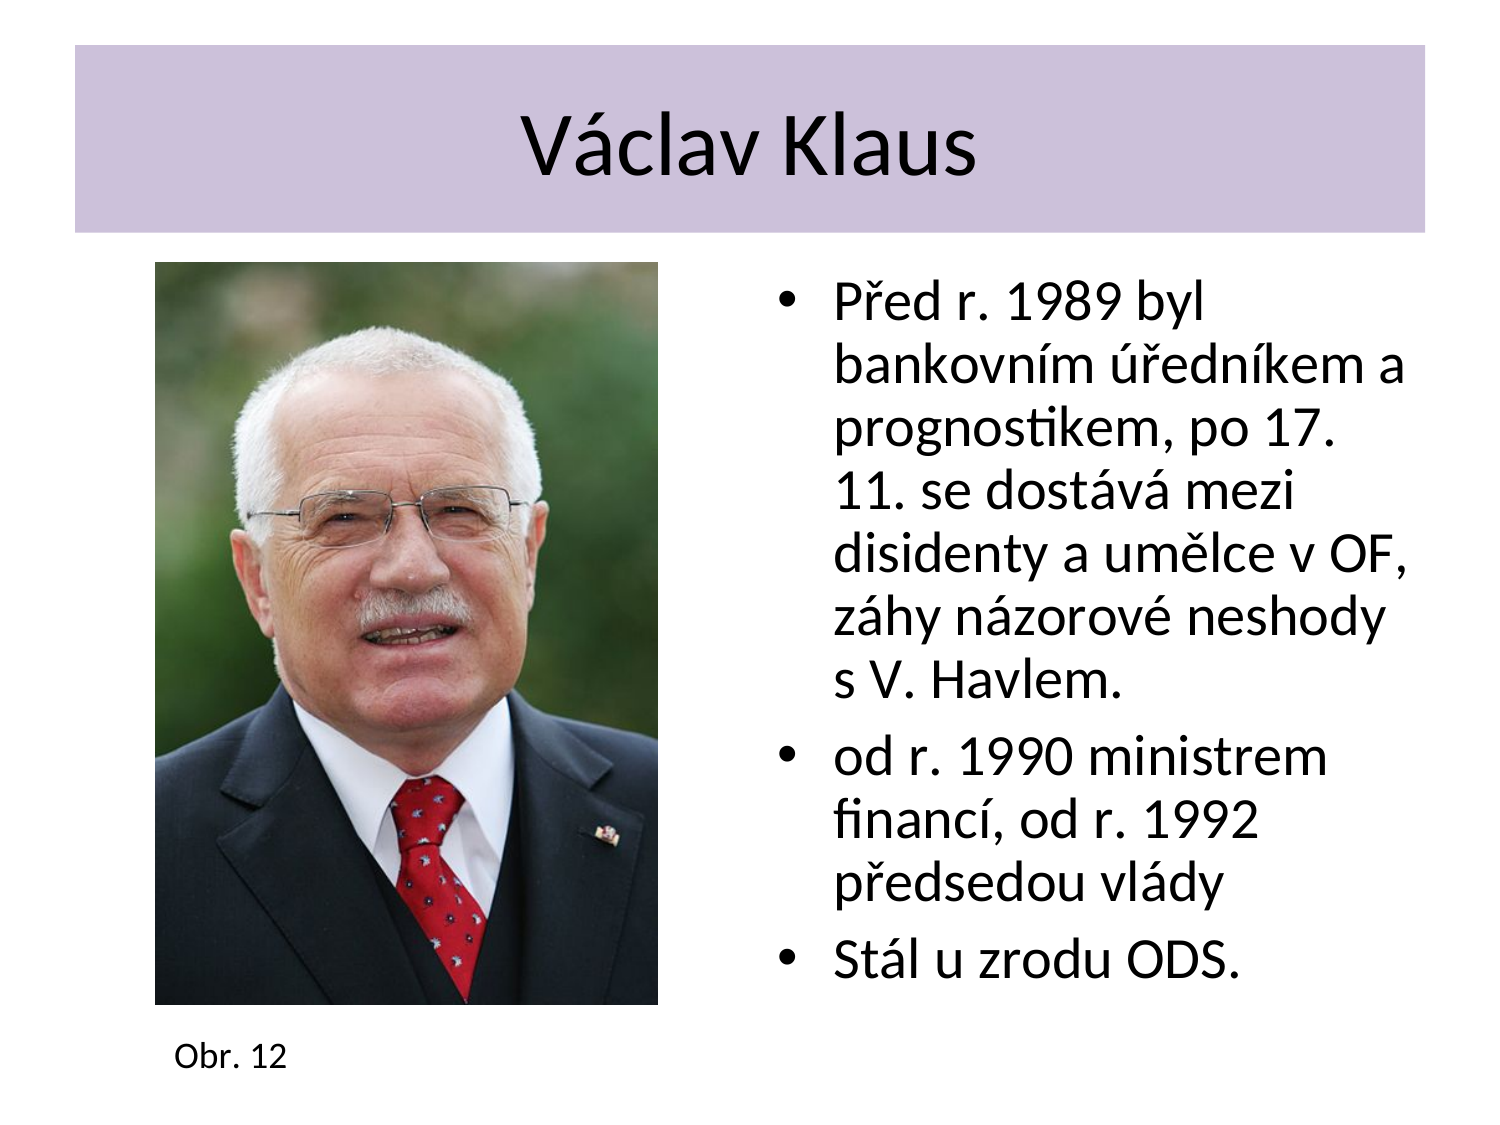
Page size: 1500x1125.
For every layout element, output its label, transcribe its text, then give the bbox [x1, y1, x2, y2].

list Před r. 1989 byl bankovním úředníkem a prognostikem, po 17. 11. se dostává mezi disidenty a umělce v OF, záhy názorové neshody s V. Havlem. od r. 1990 ministrem financí, od r. 1992 předsedou vlády Stál u zrodu ODS. [762, 262, 1426, 1079]
text_box [155, 262, 658, 1006]
text_box Obr. 12 [159, 1023, 361, 1084]
title Václav Klaus [75, 45, 1426, 233]
